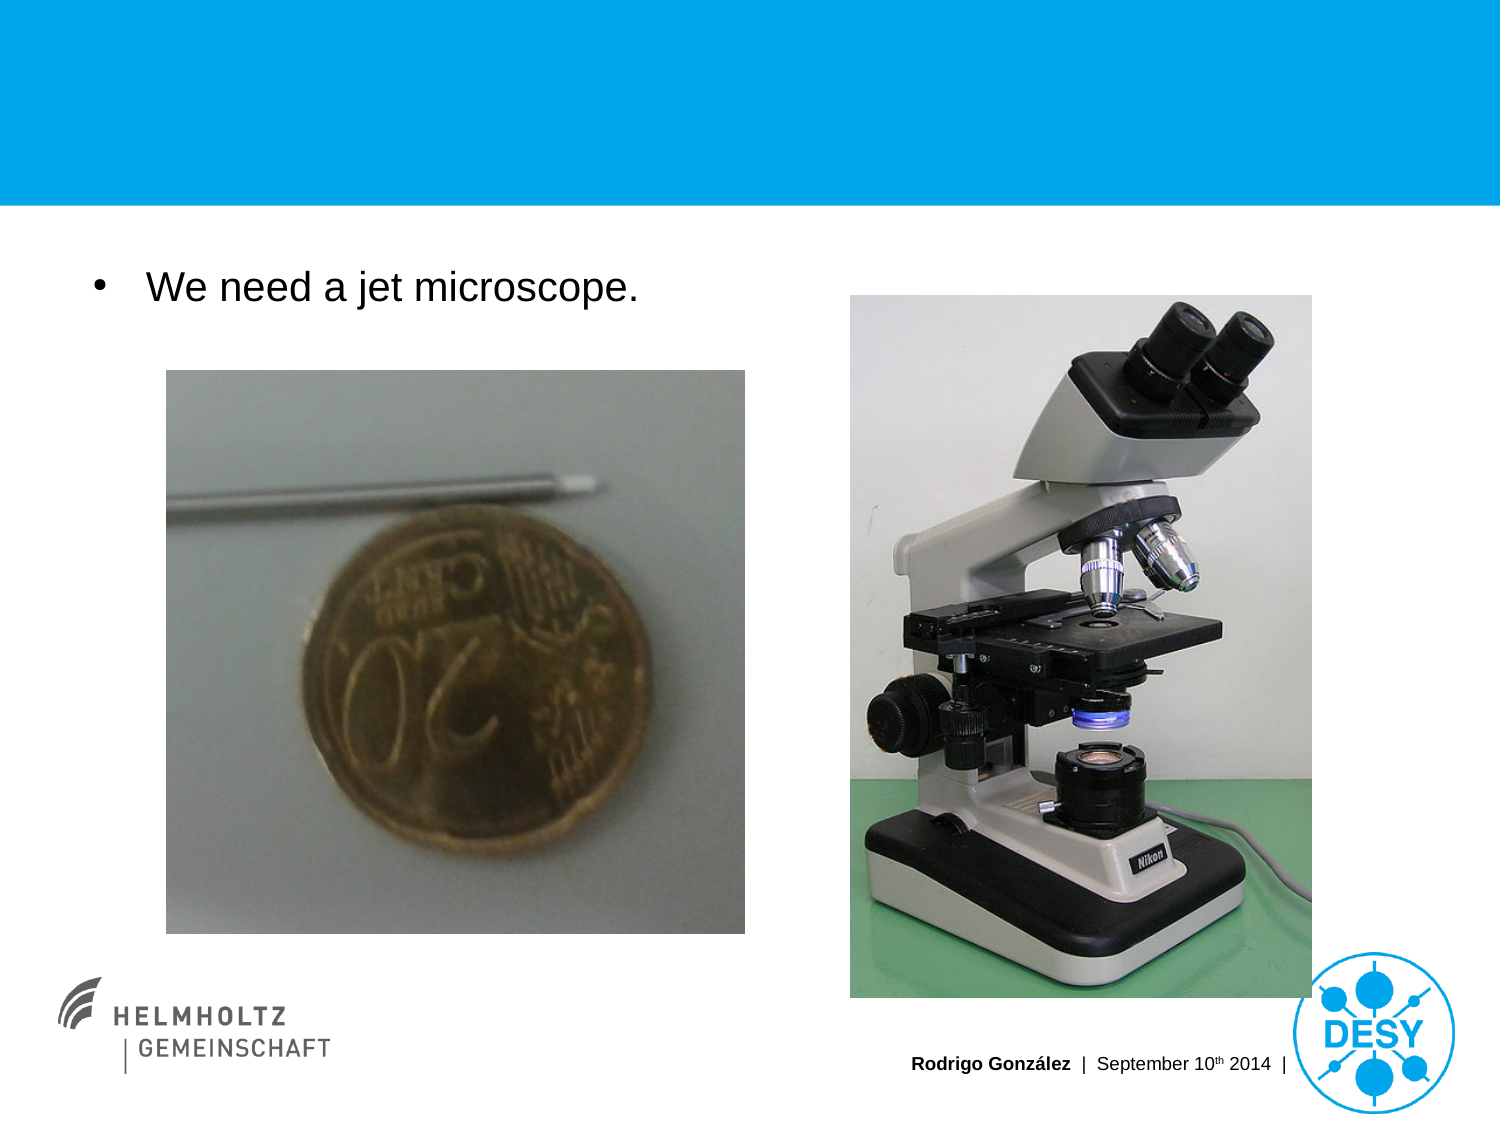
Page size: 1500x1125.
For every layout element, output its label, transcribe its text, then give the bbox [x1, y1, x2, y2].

picture [58, 977, 330, 1074]
picture [166, 370, 745, 934]
picture [850, 295, 1312, 998]
picture [1391, 948, 1466, 1114]
picture [1297, 976, 1452, 1111]
list We need a jet microscope. [75, 263, 1425, 1006]
picture [1290, 1006, 1358, 1114]
